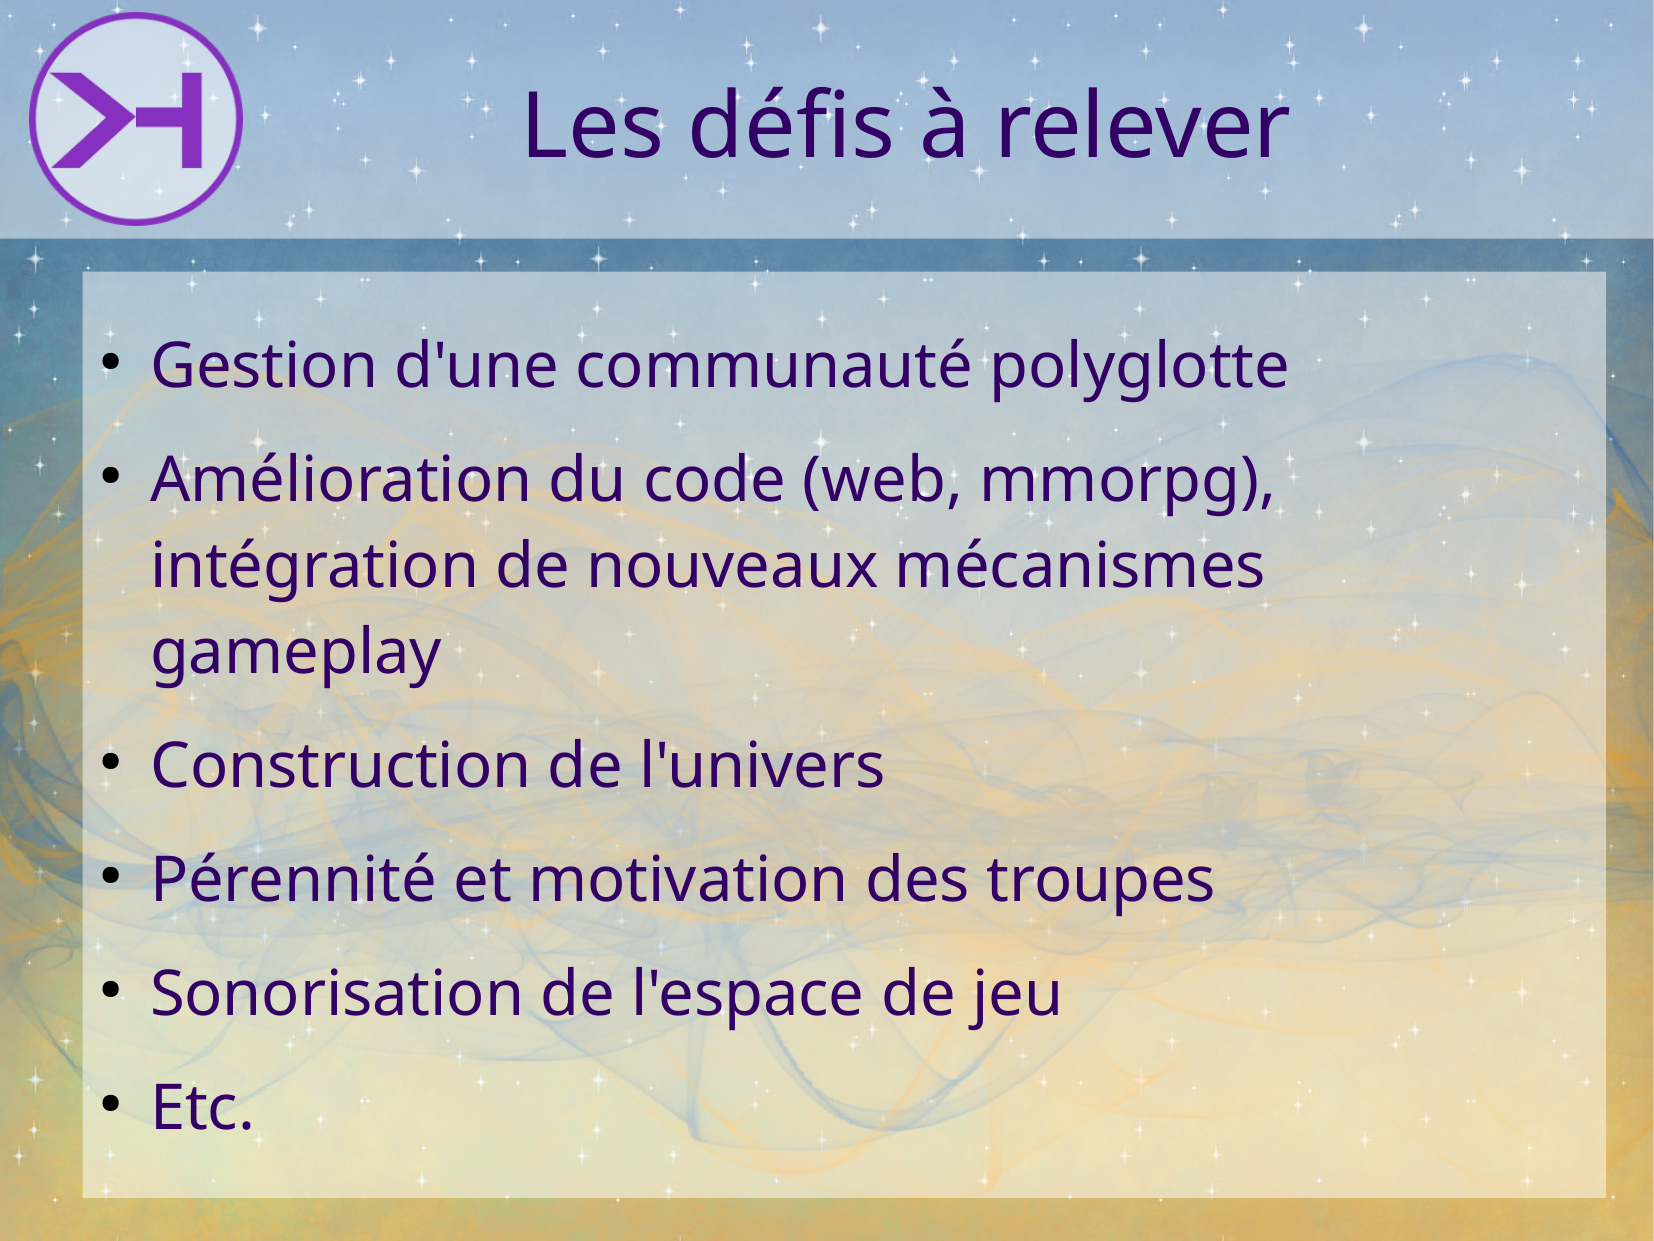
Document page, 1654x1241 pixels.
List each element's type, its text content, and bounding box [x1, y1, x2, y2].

picture [0, 239, 1654, 1241]
list Gestion d'une communauté polyglotte Amélioration du code (web, mmorpg), intégration de nouveaux mécanismes gameplay Construction de l'univers Pérennité et motivation des troupes Sonorisation de l'espace de jeu Etc. [82, 319, 1571, 1152]
picture [29, 12, 243, 226]
title Les défis à relever [242, 18, 1571, 226]
